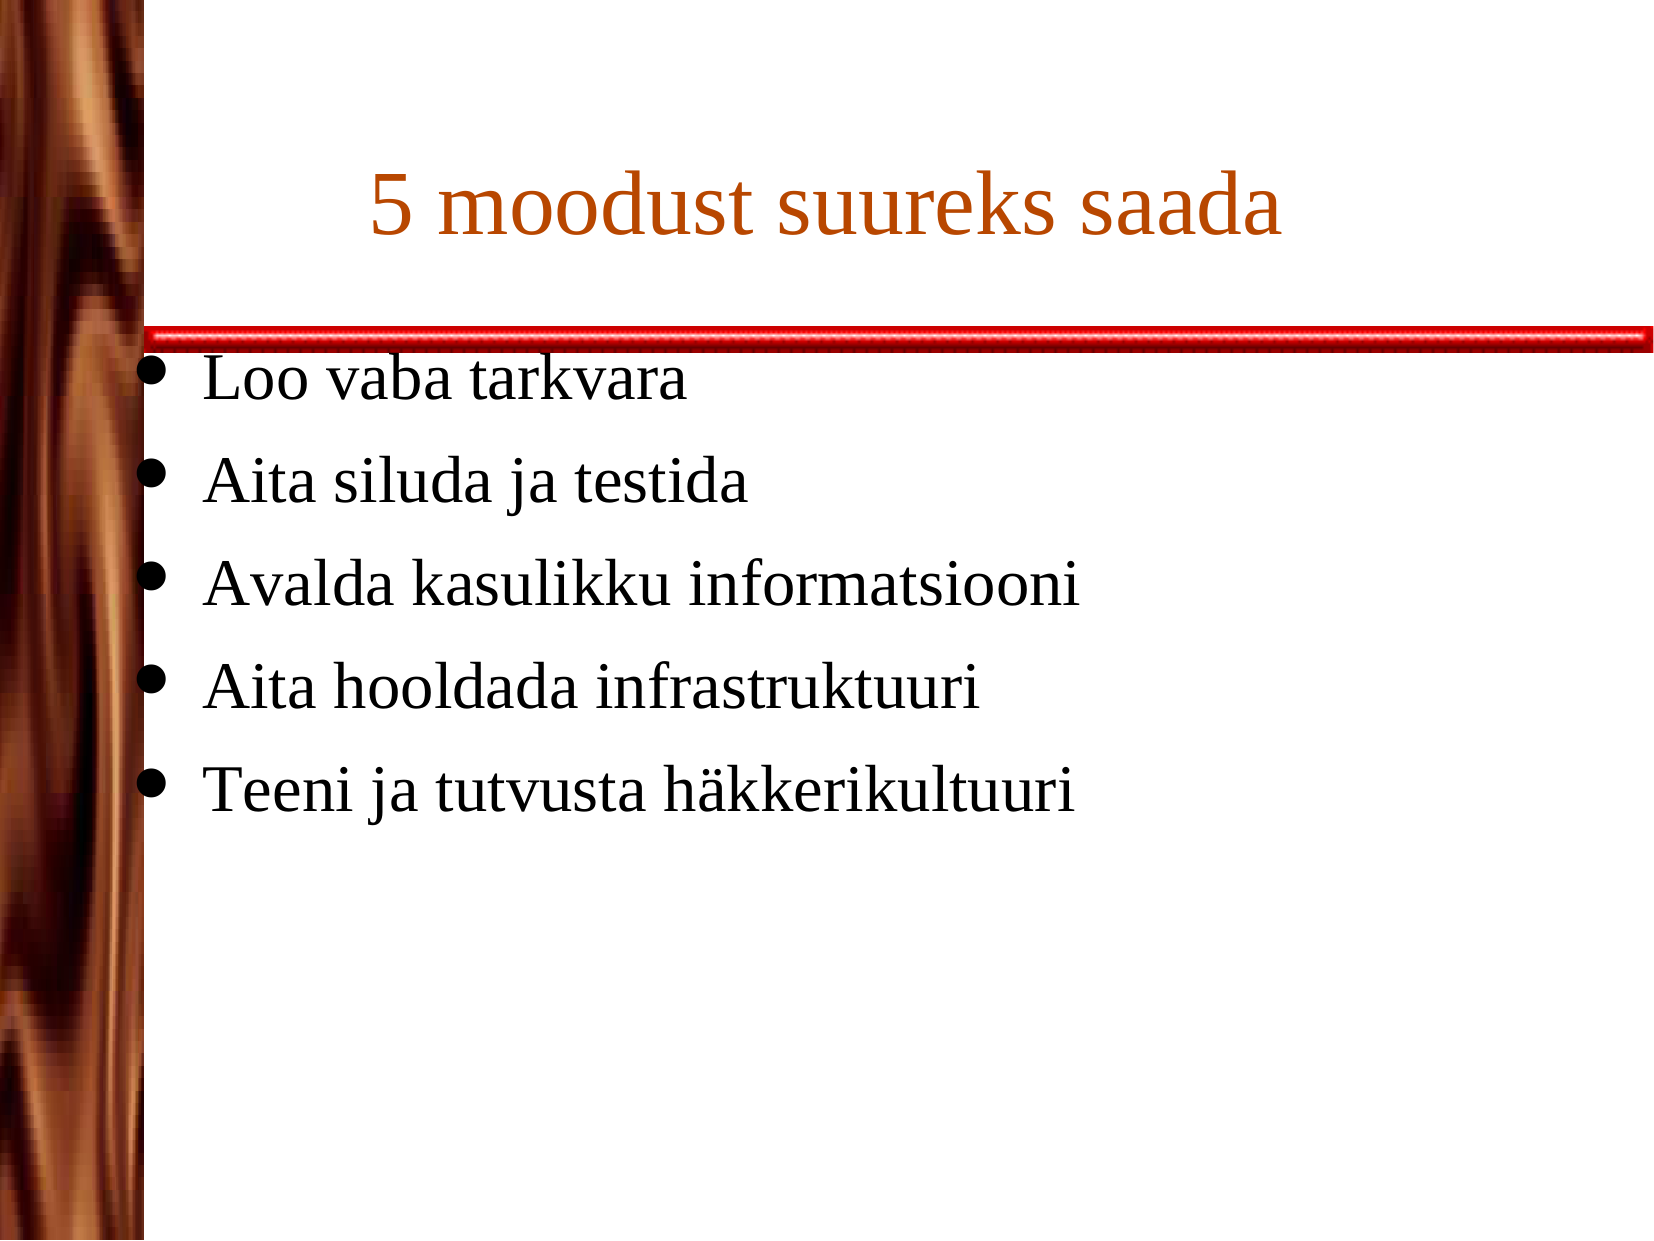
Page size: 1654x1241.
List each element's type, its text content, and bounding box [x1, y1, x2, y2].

title 5 moodust suureks saada [121, 102, 1534, 310]
list Loo vaba tarkvara Aita siluda ja testida Avalda kasulikku informatsiooni Aita hooldada infrastruktuuri Teeni ja tutvusta häkkerikultuuri [121, 344, 1534, 1126]
picture [0, 0, 1654, 1240]
